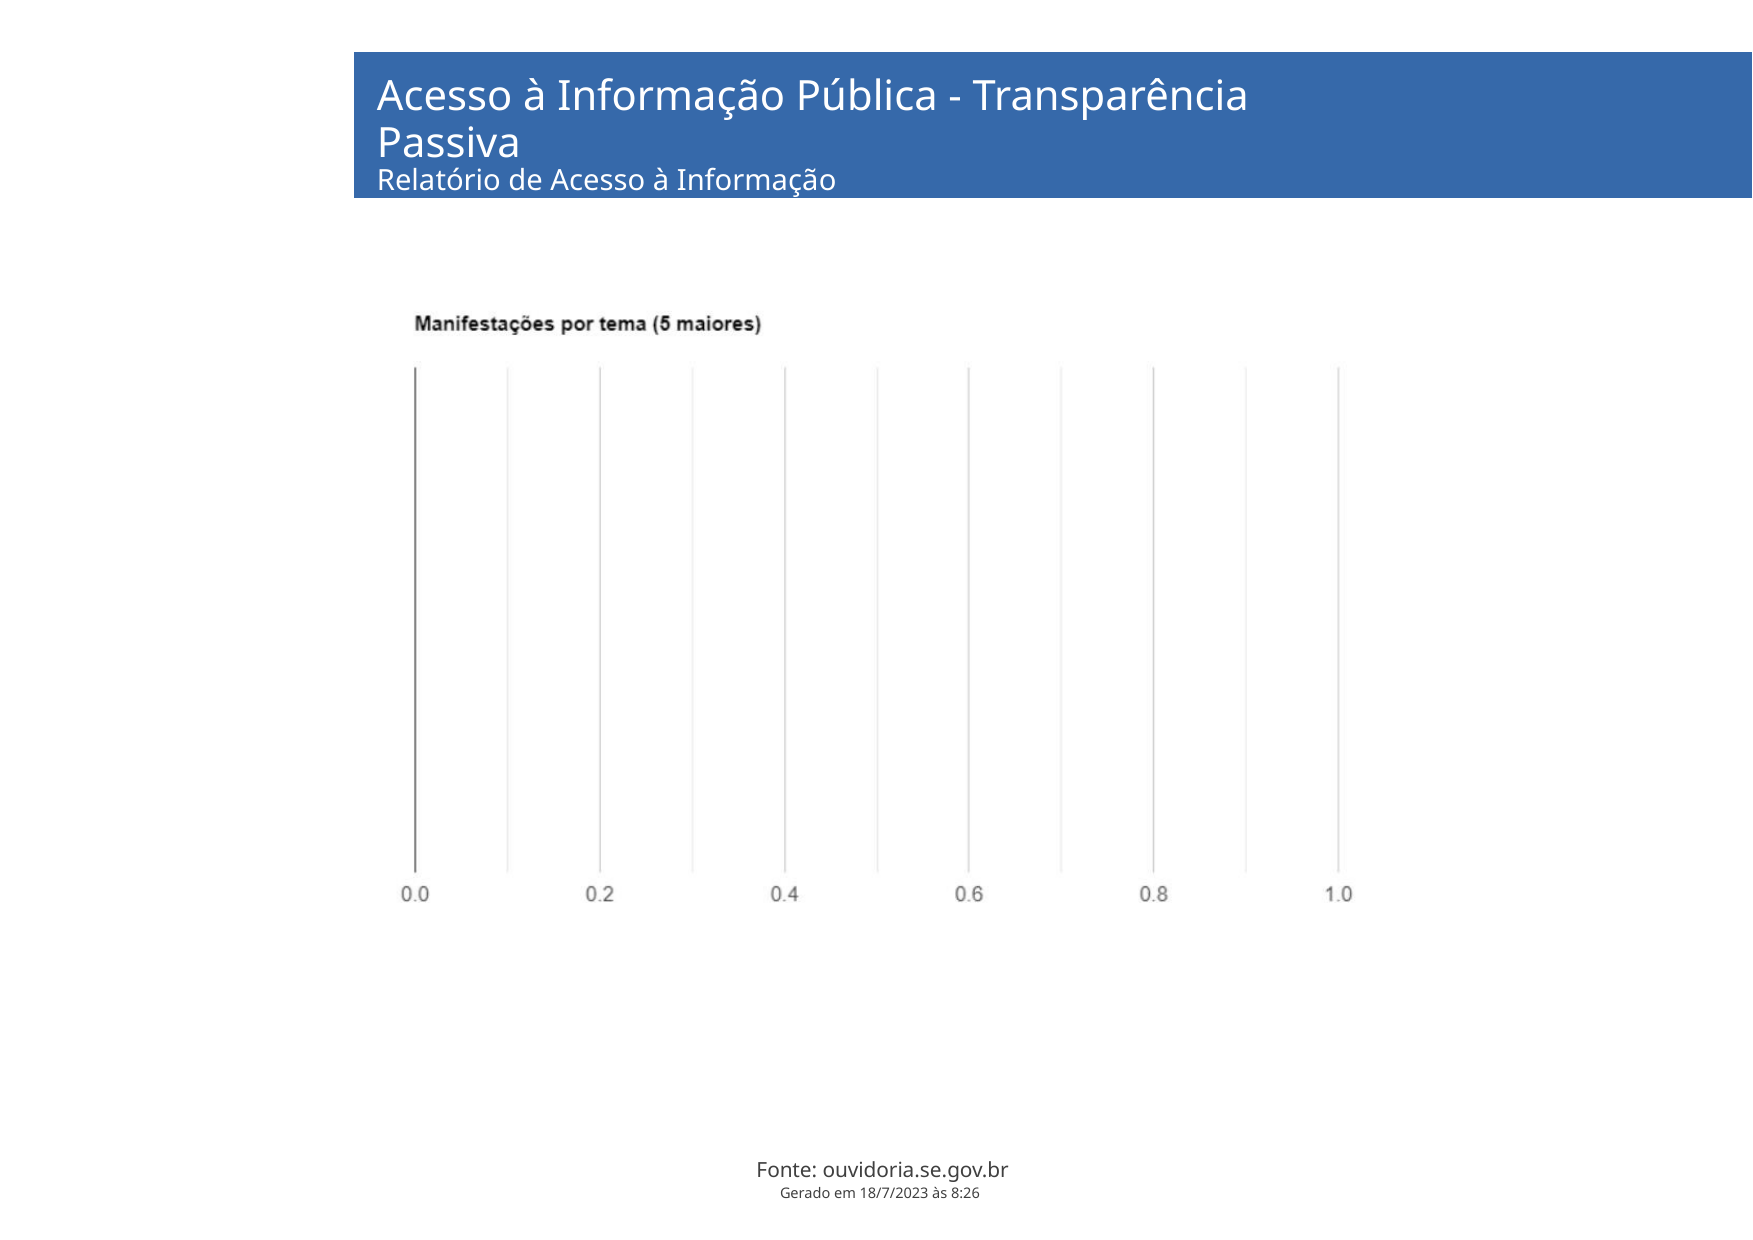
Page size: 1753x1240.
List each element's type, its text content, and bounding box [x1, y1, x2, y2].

text_box [155, 211, 1599, 1028]
text_box [354, 52, 1752, 198]
text_box Fonte: ouvidoria.se.gov.br [756, 1158, 1023, 1182]
text_box Gerado em 18/7/2023 às 8:26 [780, 1184, 999, 1202]
text_box Acesso à Informação Pública - Transparência Passiva Relatório de Acesso à Informação SETURJunho a Junho de 2023 [376, 72, 1403, 228]
